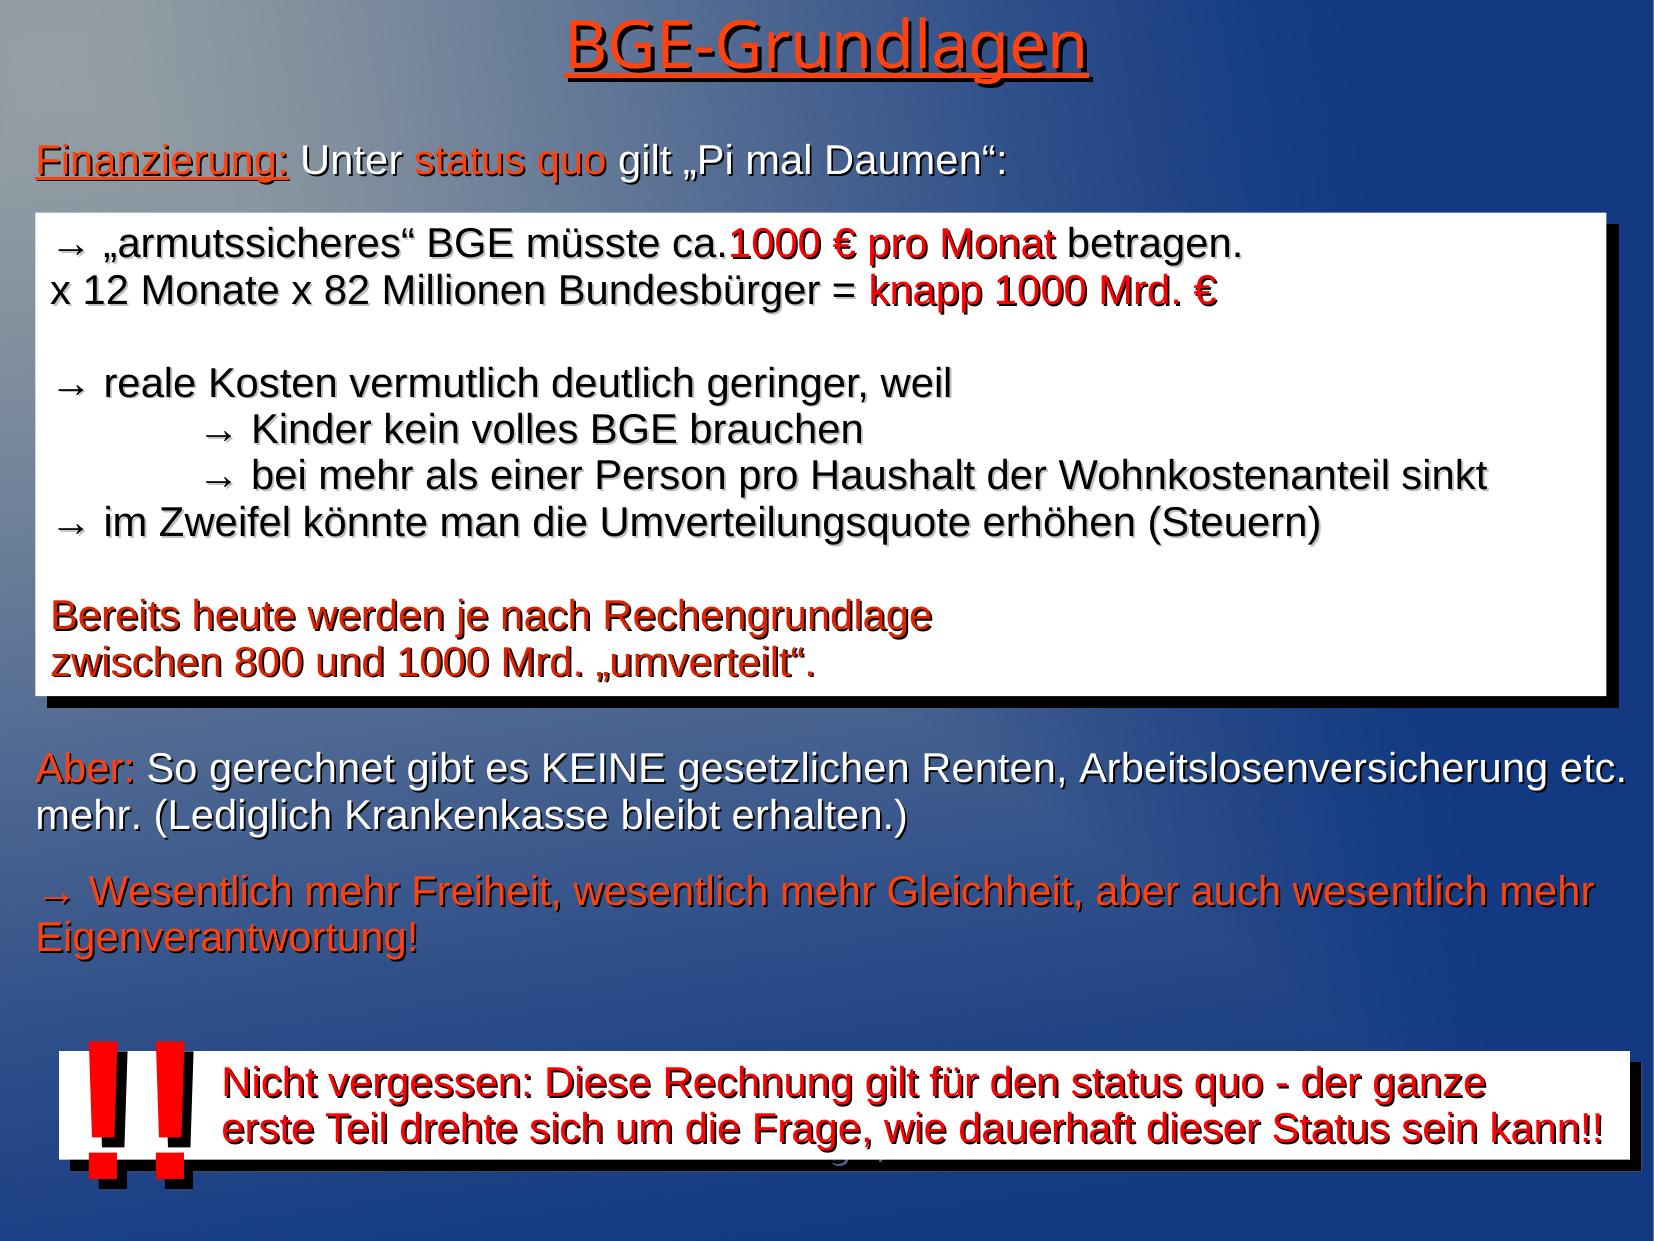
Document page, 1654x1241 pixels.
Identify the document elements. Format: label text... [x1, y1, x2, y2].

text_box → „armutssicheres“ BGE müsste ca.1000 € pro Monat betragen. x 12 Monate x 82 Millionen Bundesbürger = knapp 1000 Mrd. € → reale Kosten vermutlich deutlich geringer, weil → Kinder kein volles BGE brauchen → bei mehr als einer Person pro Haushalt der Wohnkostenanteil sinkt → im Zweifel könnte man die Umverteilungsquote erhöhen (Steuern) Bereits heute werden je nach Rechengrundlage zwischen 800 und 1000 Mrd. „umverteilt“. [35, 212, 1607, 697]
text_box !! [70, 999, 213, 1229]
picture [0, 0, 1654, 1241]
title BGE-Grundlagen [82, 0, 1571, 137]
text_box Nicht vergessen: Diese Rechnung gilt für den status quo - der ganze erste Teil drehte sich um die Frage, wie dauerhaft dieser Status sein kann!! [213, 1051, 1630, 1160]
list Finanzierung: Unter status quo gilt „Pi mal Daumen“: Aber: So gerechnet gibt es KEINE gesetzlichen Renten, Arbeitslosenversicherung etc. mehr. (Lediglich Krankenkasse bleibt erhalten.) → Wesentlich mehr Freiheit, wesentlich mehr Gleichheit, aber auch wesentlich mehr Eigenverantwortung! [35, 137, 1630, 965]
